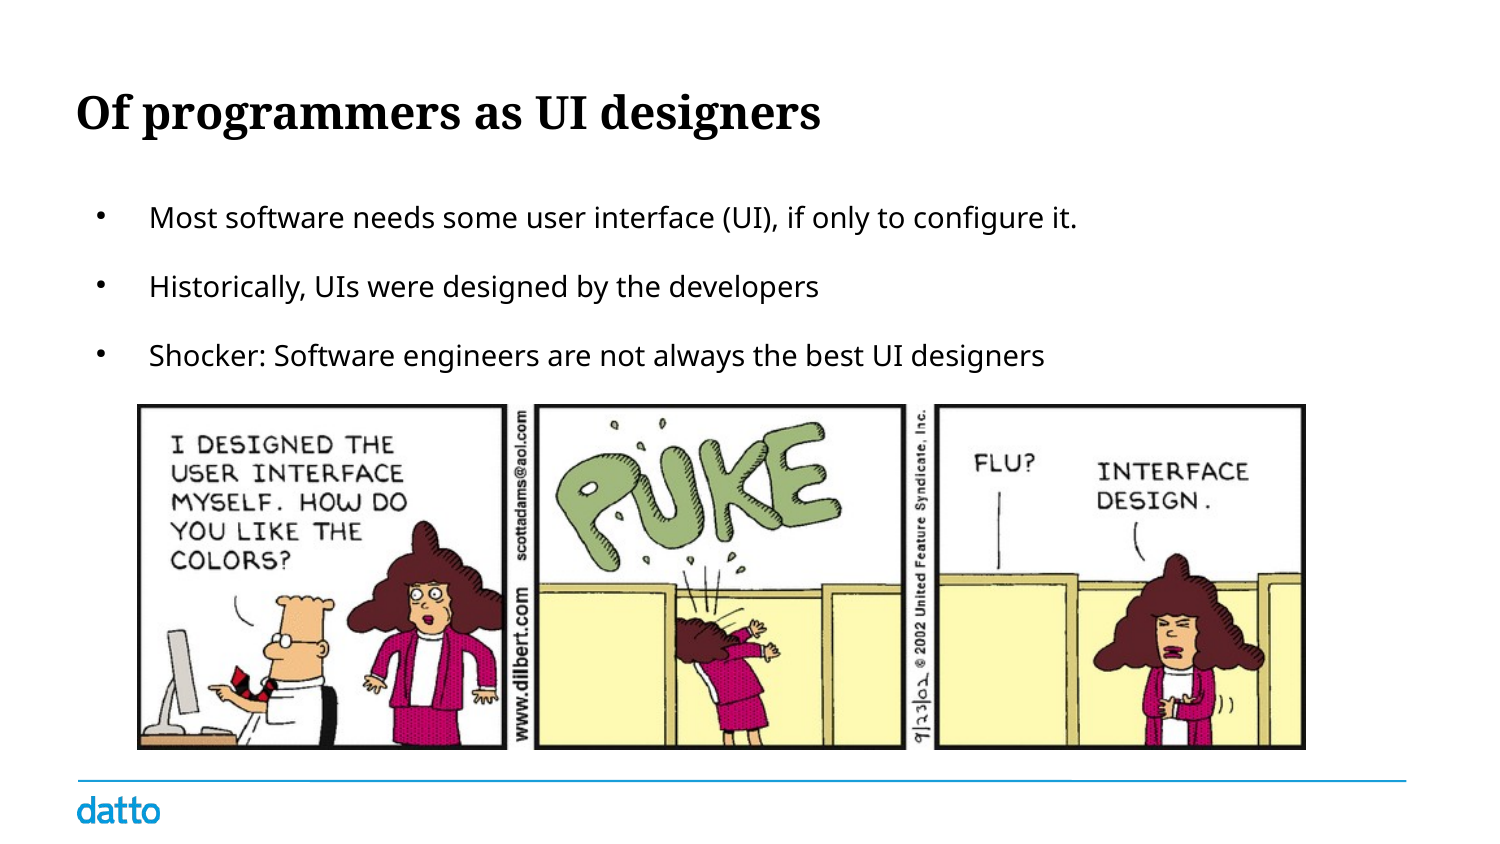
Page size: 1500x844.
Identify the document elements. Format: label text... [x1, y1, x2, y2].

list Most software needs some user interface (UI), if only to configure it. Historically, UIs were designed by the developers Shocker: Software engineers are not always the best UI designers [78, 197, 1216, 391]
picture [137, 404, 1306, 751]
picture [122, 808, 133, 824]
picture [136, 796, 160, 824]
picture [77, 796, 91, 808]
picture [82, 808, 91, 819]
picture [95, 796, 133, 824]
picture [146, 808, 156, 819]
title Of programmers as UI designers [75, 51, 1404, 172]
